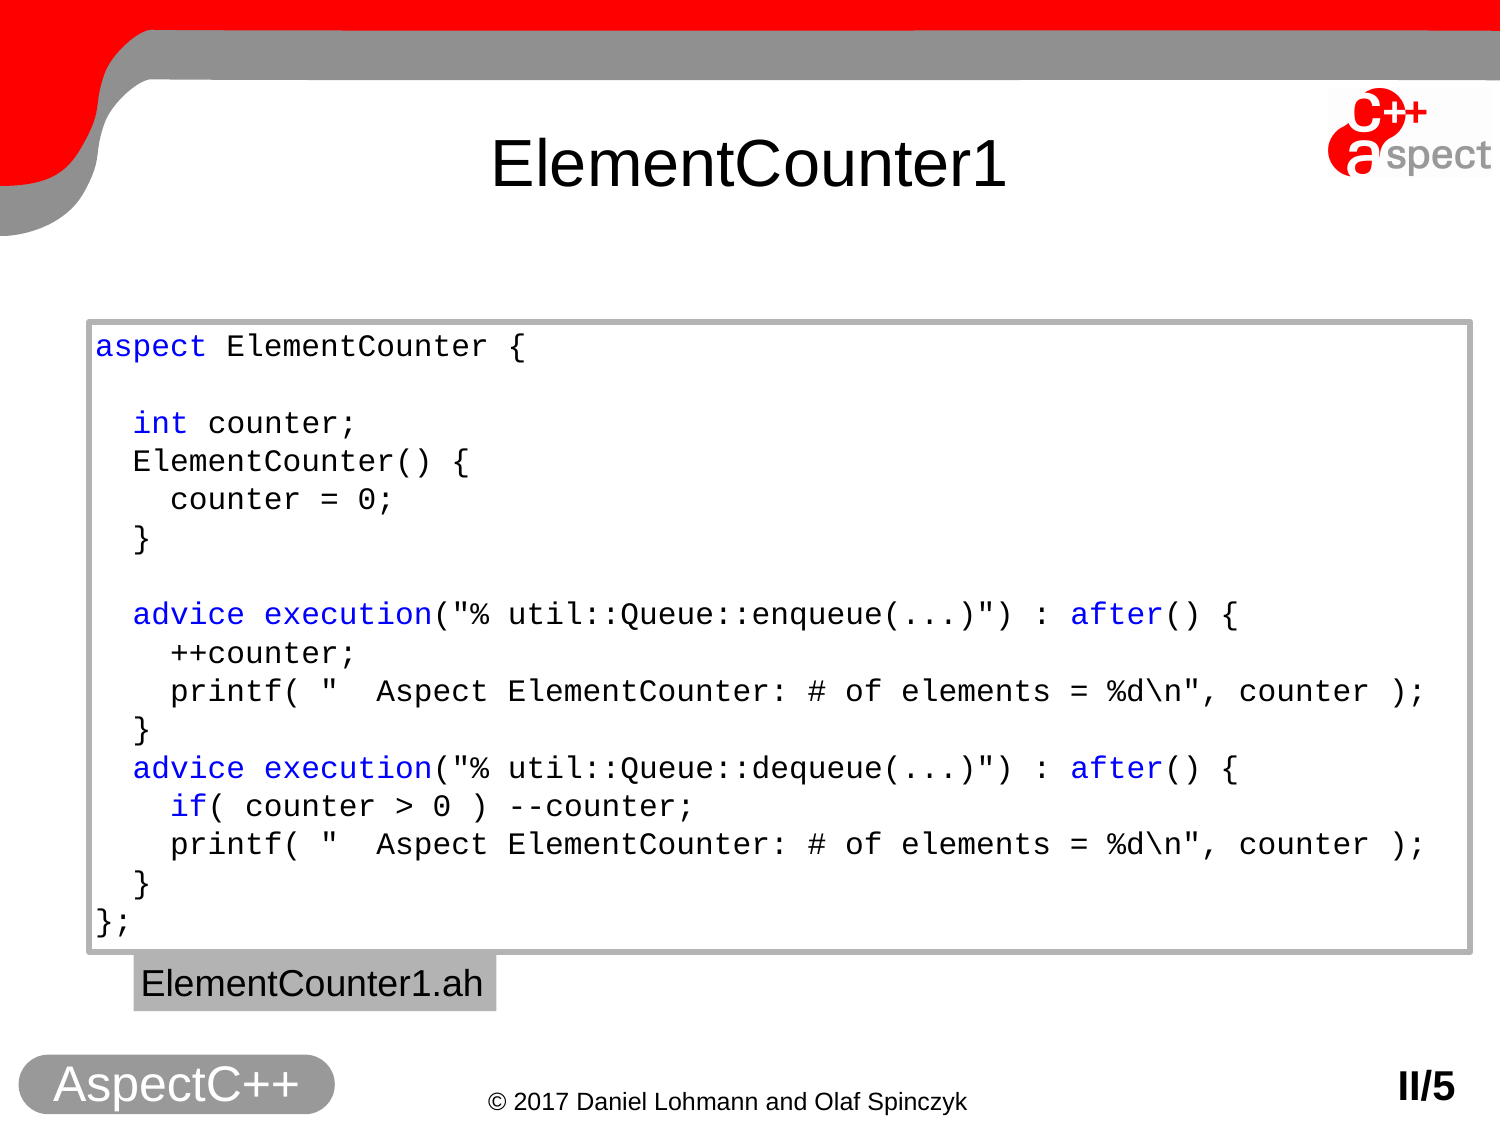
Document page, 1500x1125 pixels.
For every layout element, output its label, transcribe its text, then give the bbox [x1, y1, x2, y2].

text_box aspect ElementCounter { int counter; ElementCounter() { counter = 0; } advice execution("% util::Queue::enqueue(...)") : after() { ++counter; printf( " Aspect ElementCounter: # of elements = %d\n", counter ); } advice execution("% util::Queue::dequeue(...)") : after() { if( counter > 0 ) --counter; printf( " Aspect ElementCounter: # of elements = %d\n", counter ); } }; [89, 321, 1471, 952]
text_box ElementCounter1.ah [133, 951, 497, 1009]
title ElementCounter1 [112, 98, 1388, 223]
